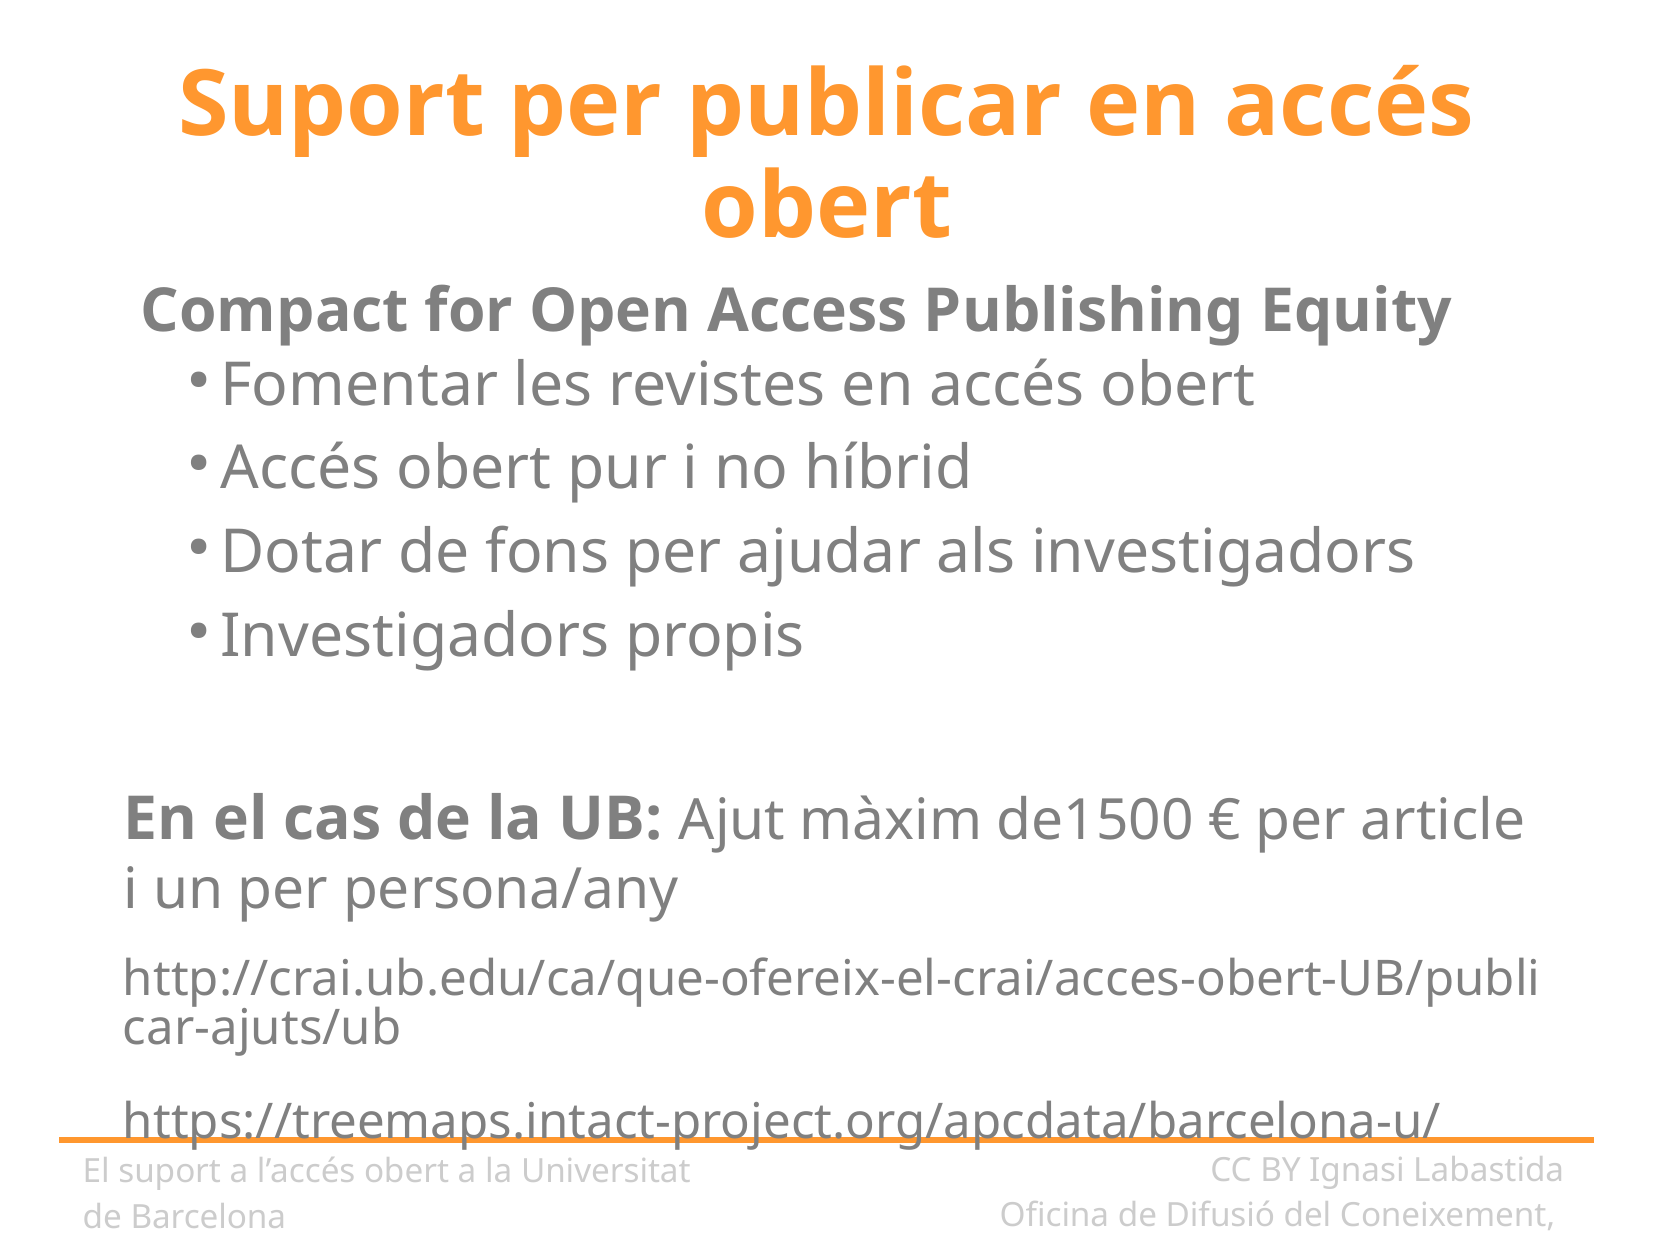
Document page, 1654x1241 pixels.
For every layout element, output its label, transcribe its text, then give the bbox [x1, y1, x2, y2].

list Compact for Open Access Publishing Equity Fomentar les revistes en accés obert Accés obert pur i no híbrid Dotar de fons per ajudar als investigadors Investigadors propis En el cas de la UB: Ajut màxim de1500 € per article i un per persona/any http://crai.ub.edu/ca/que-ofereix-el-crai/acces-obert-UB/publicar-ajuts/ub https://treemaps.intact-project.org/apcdata/barcelona-u/ [76, 265, 1565, 1123]
title Suport per publicar en accés obert [82, 49, 1571, 257]
